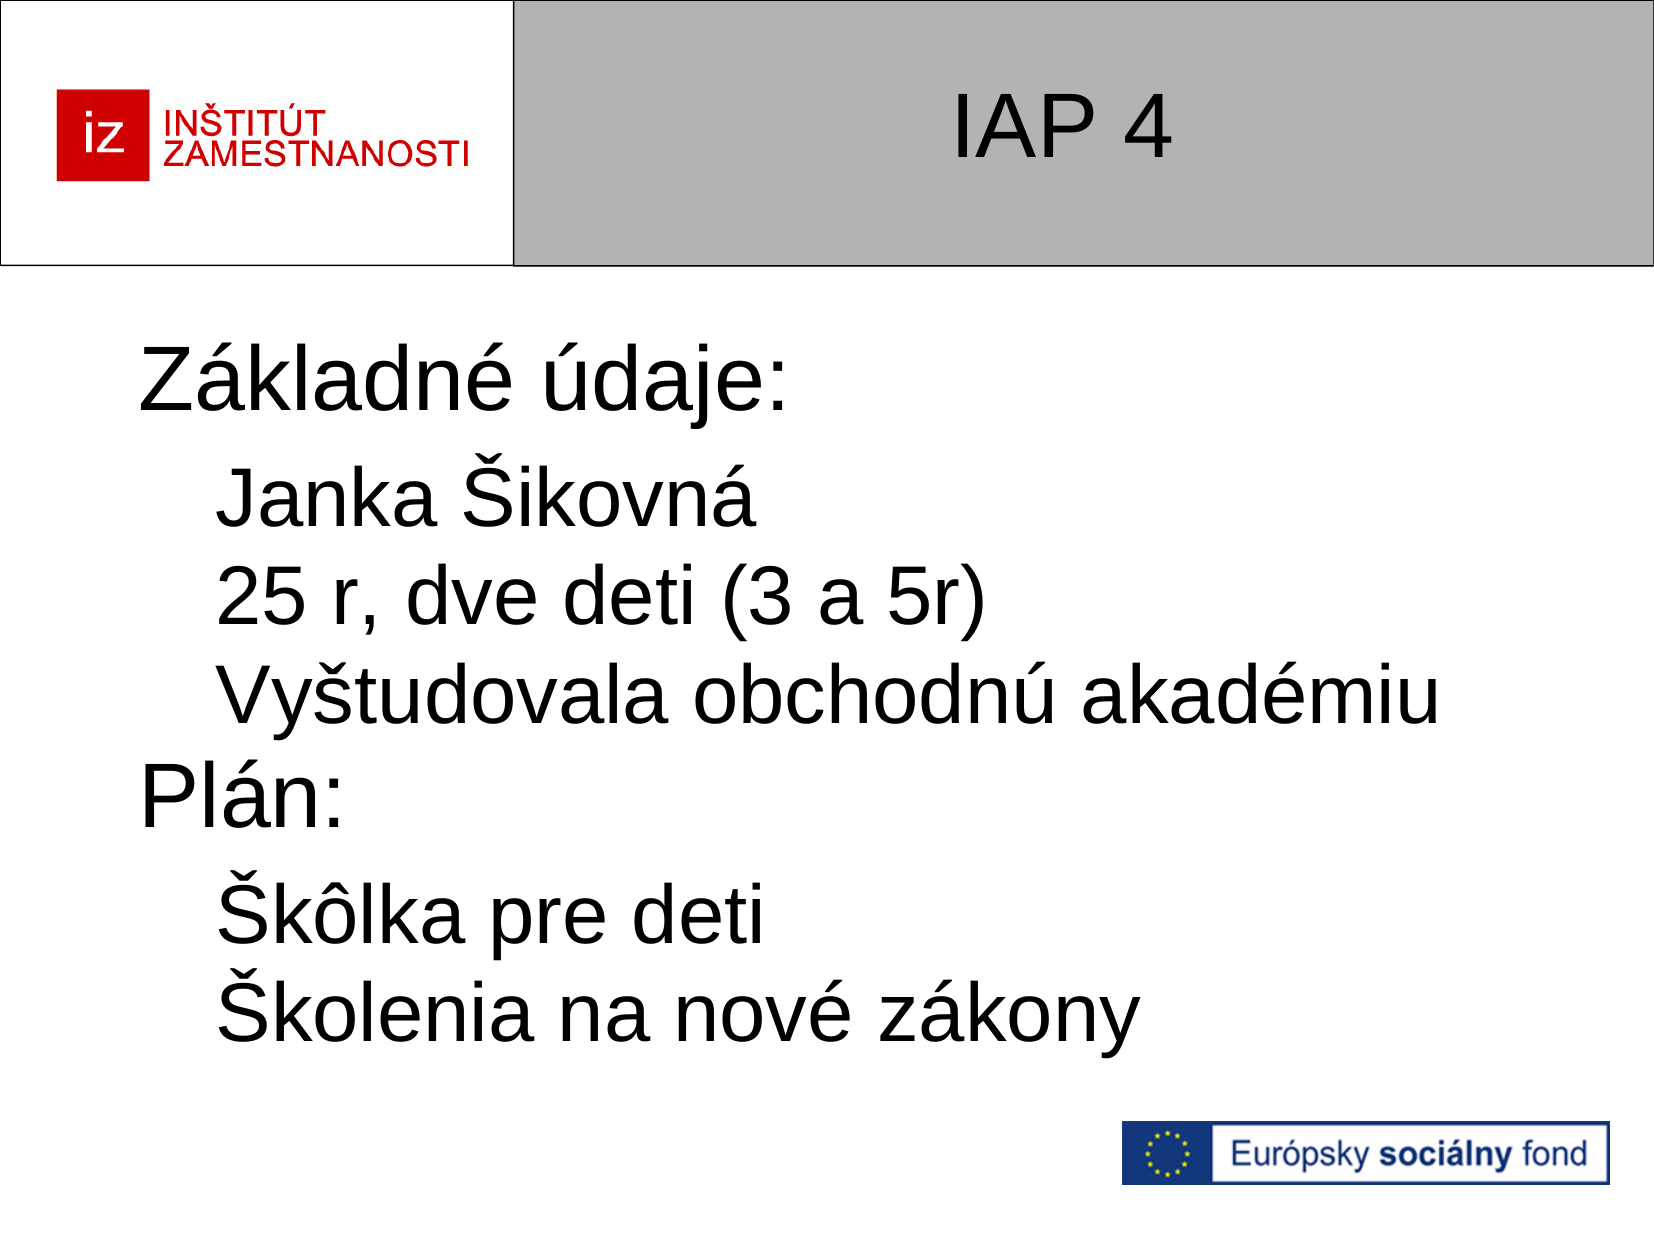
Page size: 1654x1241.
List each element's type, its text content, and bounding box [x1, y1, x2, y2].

picture [1122, 1121, 1610, 1185]
picture [5, 8, 512, 257]
list Základné údaje: Janka Šikovná 25 r, dve deti (3 a 5r) Vyštudovala obchodnú akadémiu Plán: Škôlka pre deti Školenia na nové zákony [121, 344, 1533, 1127]
title IAP 4 [561, 29, 1565, 237]
